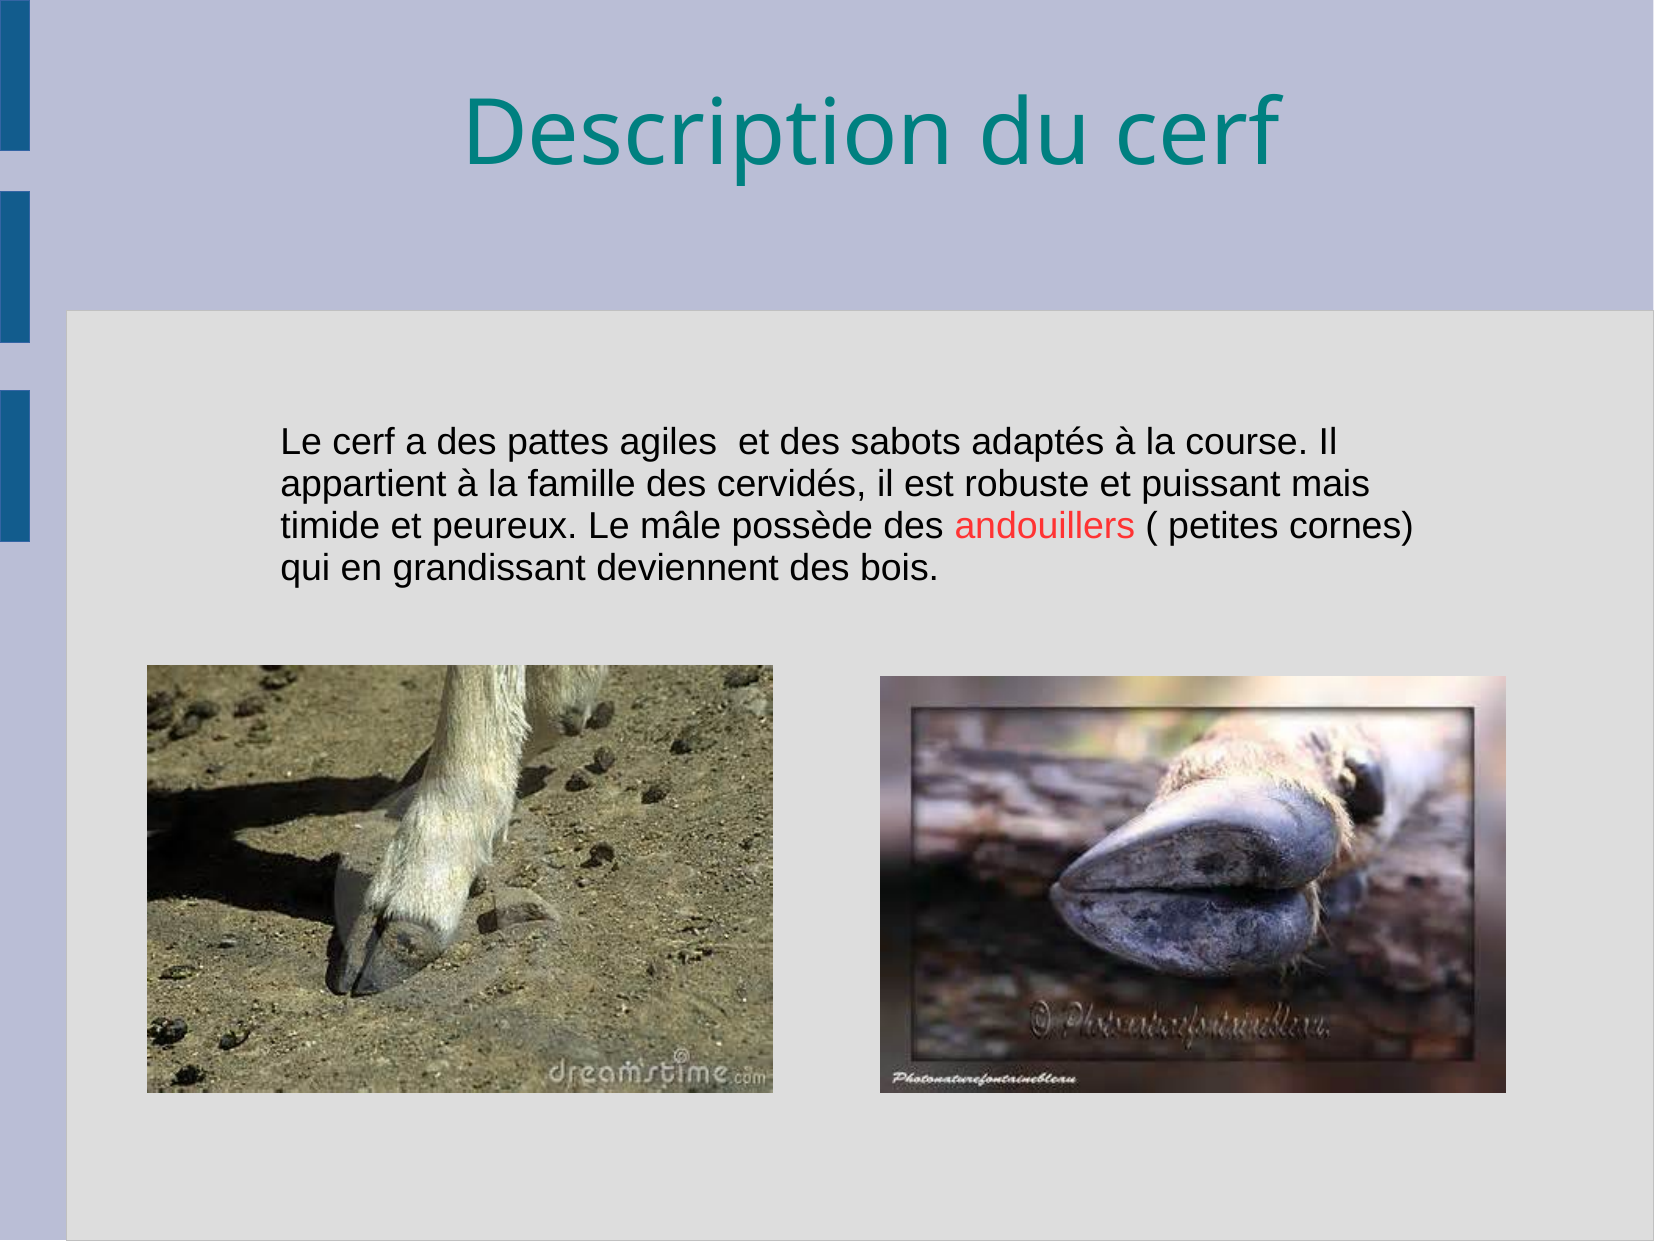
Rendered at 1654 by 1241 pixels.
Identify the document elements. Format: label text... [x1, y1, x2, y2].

picture [147, 665, 773, 1093]
picture [880, 676, 1506, 1093]
text_box Description du cerf [354, 59, 1388, 202]
text_box Le cerf a des pattes agiles et des sabots adaptés à la course. Il appartient à la famille des cervidés, il est robuste et puissant mais timide et peureux. Le mâle possède des andouillers ( petites cornes) qui en grandissant deviennent des bois. [265, 413, 1477, 597]
